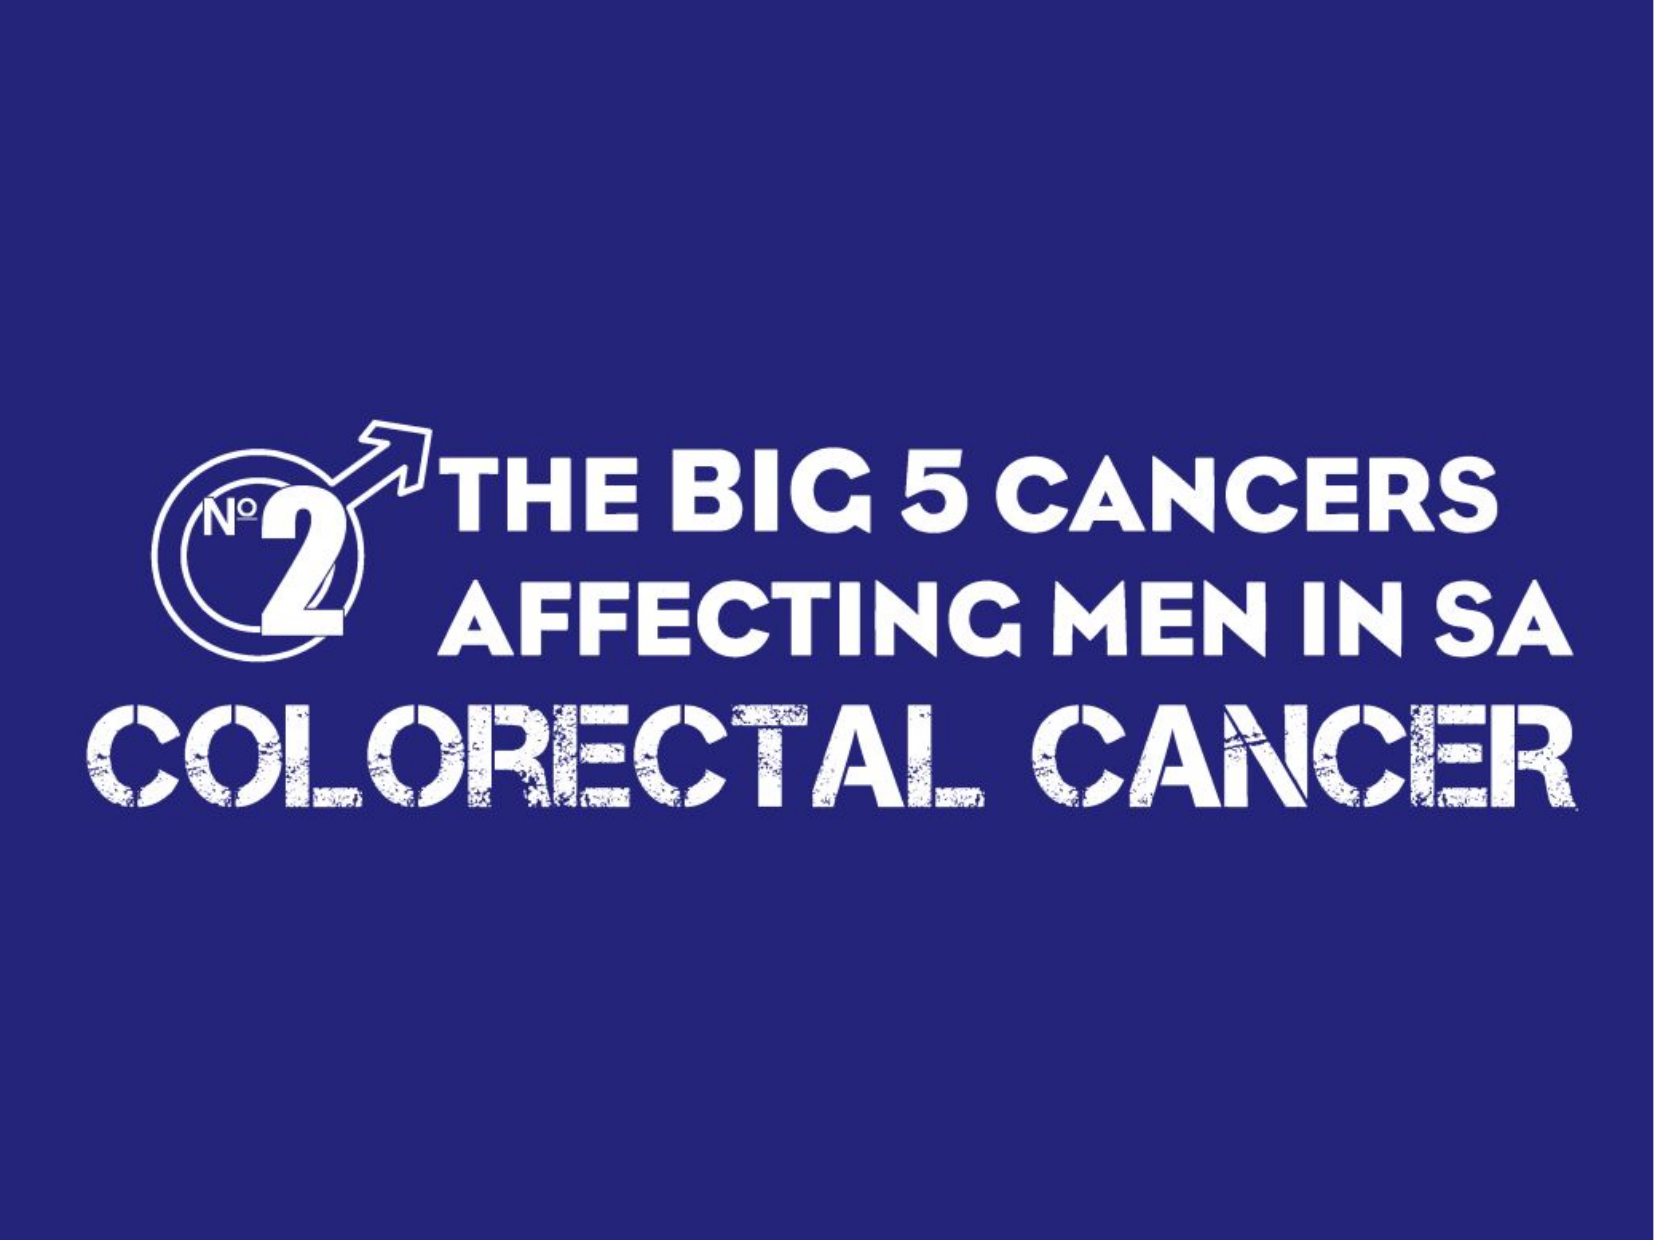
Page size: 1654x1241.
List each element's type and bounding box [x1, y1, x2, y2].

picture [29, 409, 1625, 831]
